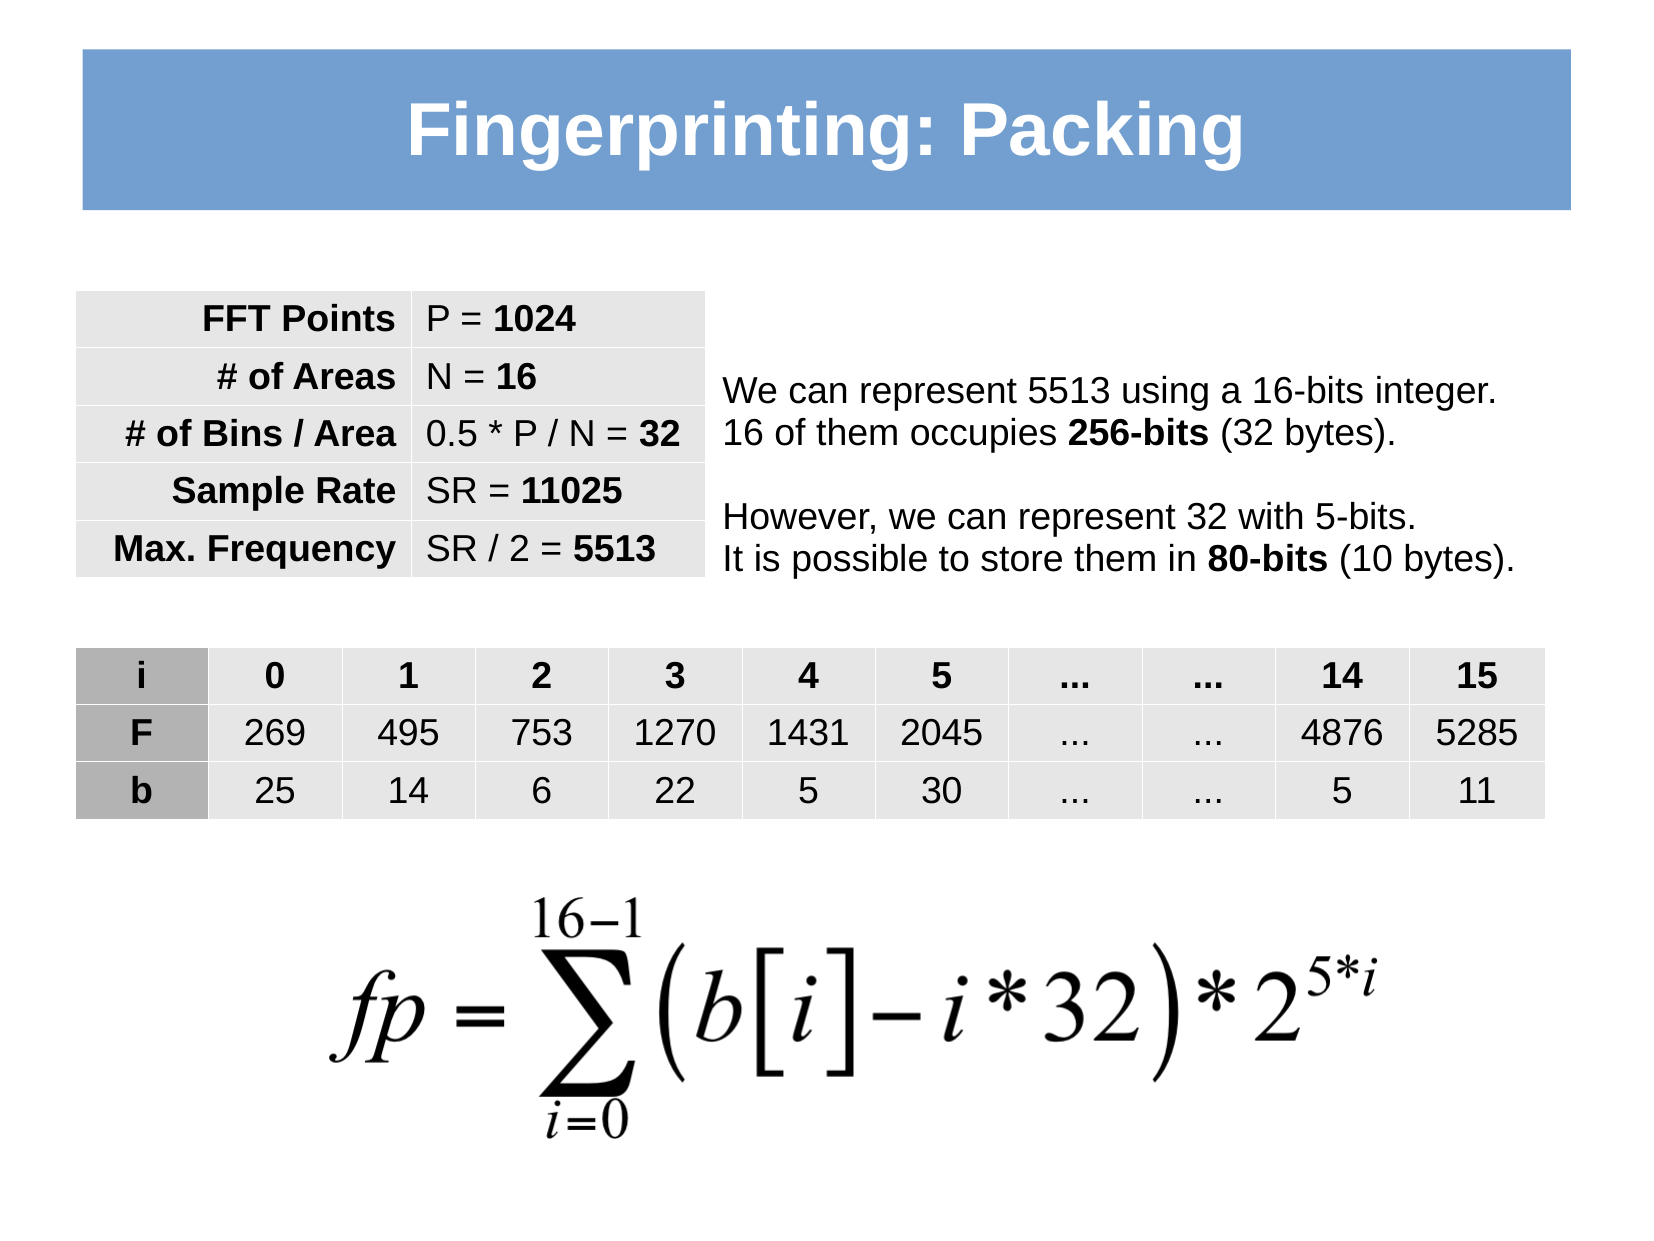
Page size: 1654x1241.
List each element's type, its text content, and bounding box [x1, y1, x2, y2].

table_cell 0.5 * P / N = 32 [412, 406, 705, 462]
table_header 14 [1276, 648, 1409, 704]
text_box We can represent 5513 using a 16-bits integer. 16 of them occupies 256-bits (32 bytes). However, we can represent 32 with 5-bits. It is possible to store them in 80-bits (10 bytes). [707, 361, 1532, 587]
table_header i [76, 648, 208, 704]
table_cell 30 [876, 762, 1008, 819]
table_header FFT Points [76, 291, 411, 347]
table_cell 269 [209, 705, 342, 761]
table_cell # of Areas [76, 348, 411, 405]
table_cell SR = 11025 [412, 463, 705, 520]
table_cell 5 [1276, 762, 1409, 819]
table_header 1 [343, 648, 475, 704]
table_cell N = 16 [412, 348, 705, 405]
table_cell 5285 [1410, 705, 1545, 761]
table_cell ... [1009, 705, 1142, 761]
table_cell ... [1143, 705, 1275, 761]
table_header 0 [209, 648, 342, 704]
table_cell 1431 [743, 705, 875, 761]
title Fingerprinting: Packing [82, 49, 1571, 211]
table_cell 5 [743, 762, 875, 819]
table_cell b [76, 762, 208, 819]
table_cell ... [1143, 762, 1275, 819]
table_header 5 [876, 648, 1008, 704]
table_header 2 [476, 648, 608, 704]
table_cell SR / 2 = 5513 [412, 521, 705, 577]
table_cell 11 [1410, 762, 1545, 819]
table_header 15 [1410, 648, 1545, 704]
table_header P = 1024 [412, 291, 705, 347]
table_header 3 [609, 648, 742, 704]
table_cell F [76, 705, 208, 761]
table_cell 495 [343, 705, 475, 761]
table_cell 14 [343, 762, 475, 819]
table_header ... [1009, 648, 1142, 704]
table_header 4 [743, 648, 875, 704]
table_cell ... [1009, 762, 1142, 819]
picture [312, 870, 1397, 1155]
table_cell Sample Rate [76, 463, 411, 520]
table_cell 4876 [1276, 705, 1409, 761]
table_cell 22 [609, 762, 742, 819]
table_cell 25 [209, 762, 342, 819]
table_cell 1270 [609, 705, 742, 761]
table_cell 753 [476, 705, 608, 761]
table_cell # of Bins / Area [76, 406, 411, 462]
table_cell 6 [476, 762, 608, 819]
table_cell 2045 [876, 705, 1008, 761]
table_cell Max. Frequency [76, 521, 411, 577]
table_header ... [1143, 648, 1275, 704]
